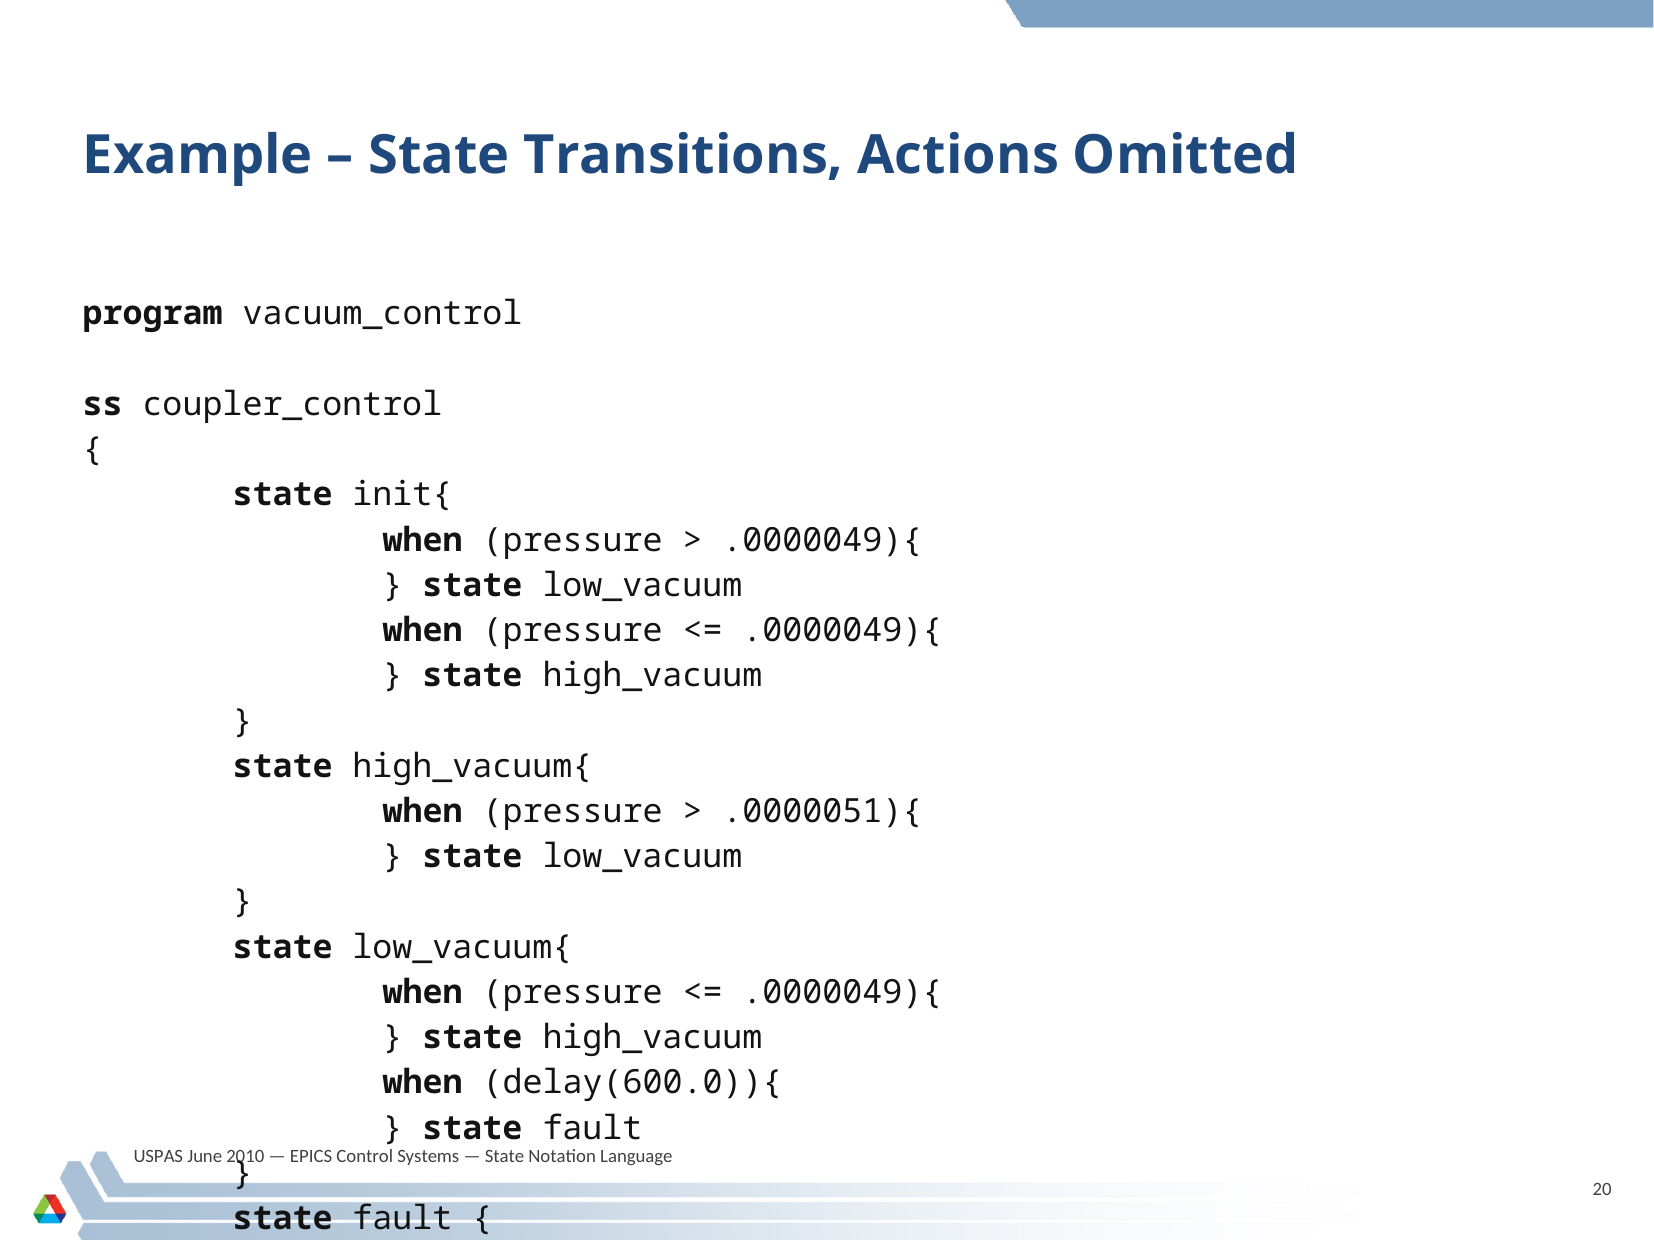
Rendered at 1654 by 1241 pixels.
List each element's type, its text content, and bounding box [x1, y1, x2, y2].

title Example – State Transitions, Actions Omitted [82, 49, 1571, 257]
picture [0, 0, 1654, 29]
picture [0, 1143, 1654, 1240]
list program vacuum_control ss coupler_control { state init{ when (pressure > .0000049){ } state low_vacuum when (pressure <= .0000049){ } state high_vacuum } state high_vacuum{ when (pressure > .0000051){ } state low_vacuum } state low_vacuum{ when (pressure <= .0000049){ } state high_vacuum when (delay(600.0)){ } state fault } state fault { } } [82, 289, 1571, 1160]
